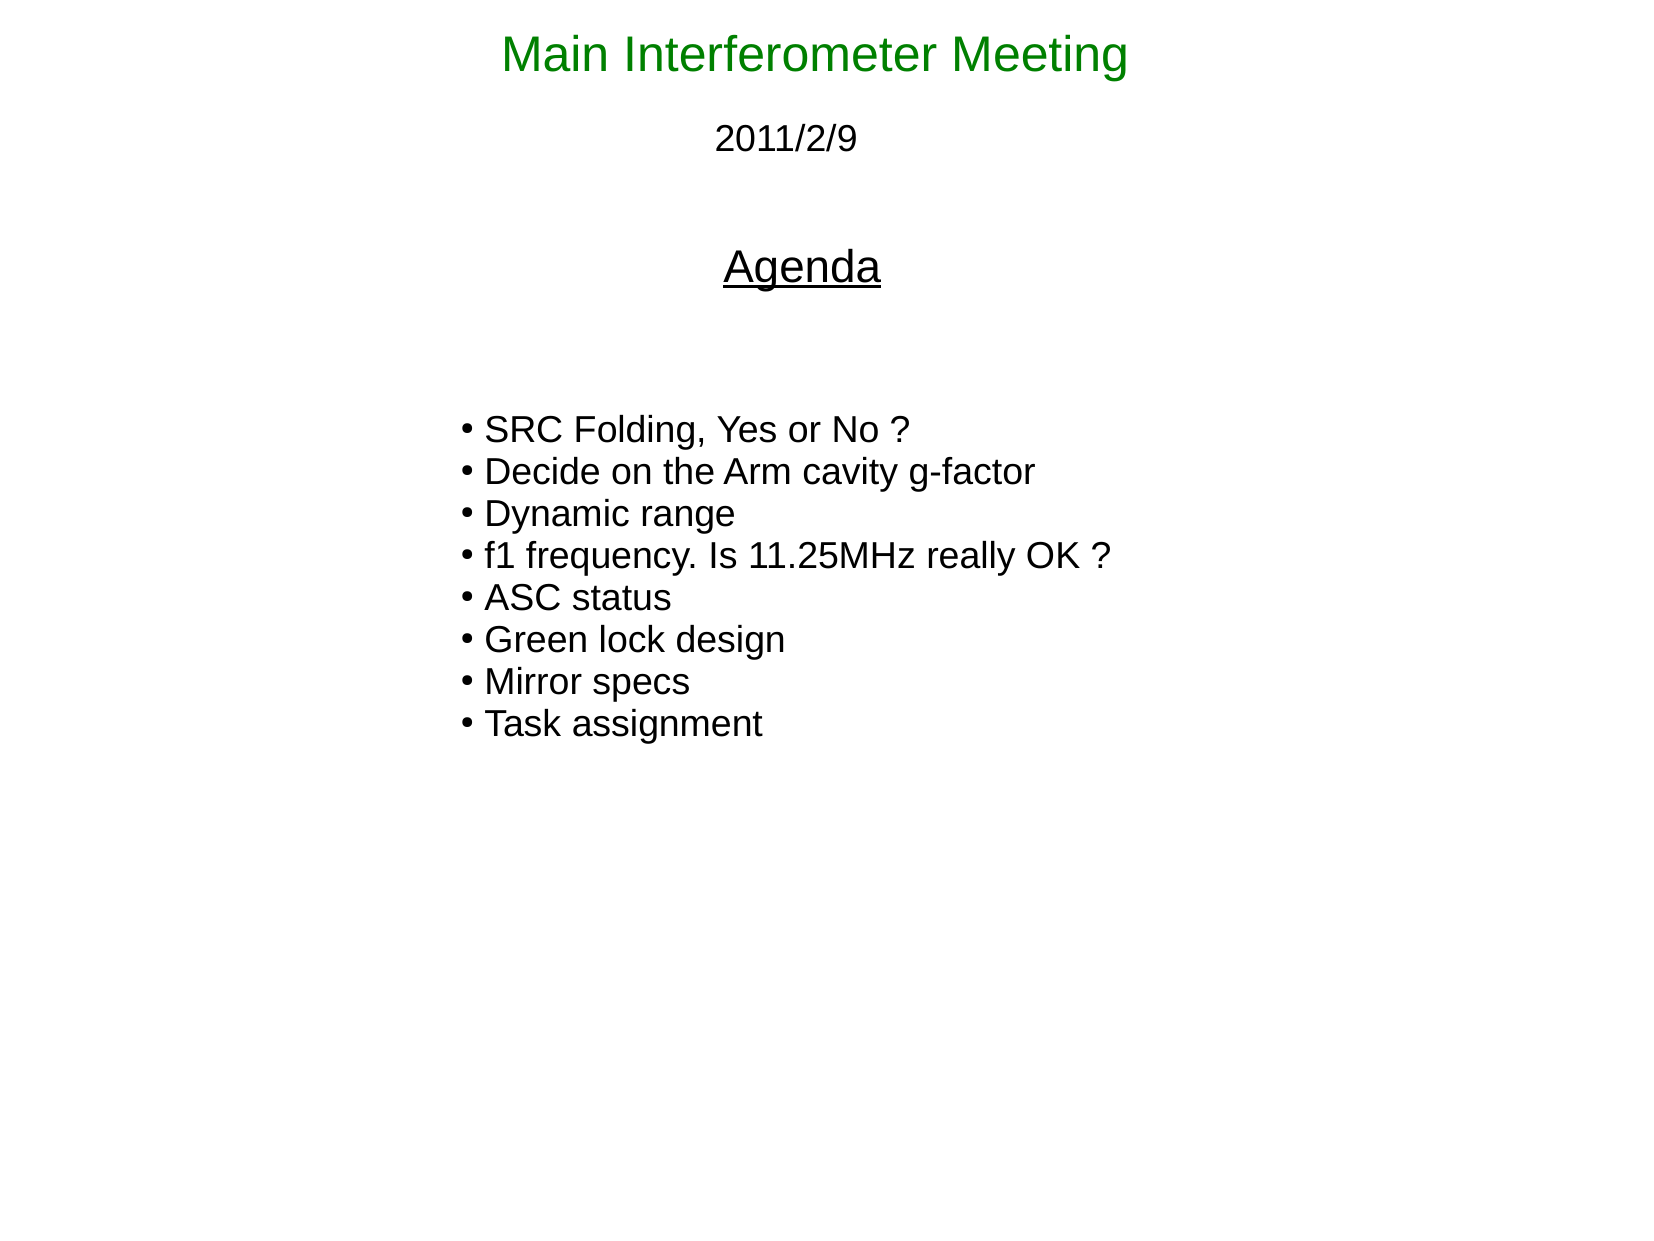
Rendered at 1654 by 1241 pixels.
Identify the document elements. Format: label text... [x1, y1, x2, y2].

text_box Agenda [708, 233, 897, 300]
text_box SRC Folding, Yes or No ? Decide on the Arm cavity g-factor Dynamic range f1 frequency. Is 11.25MHz really OK ? ASC status Green lock design Mirror specs Task assignment [445, 401, 1127, 752]
text_box 2011/2/9 [699, 109, 873, 167]
text_box Main Interferometer Meeting [486, 18, 1145, 90]
